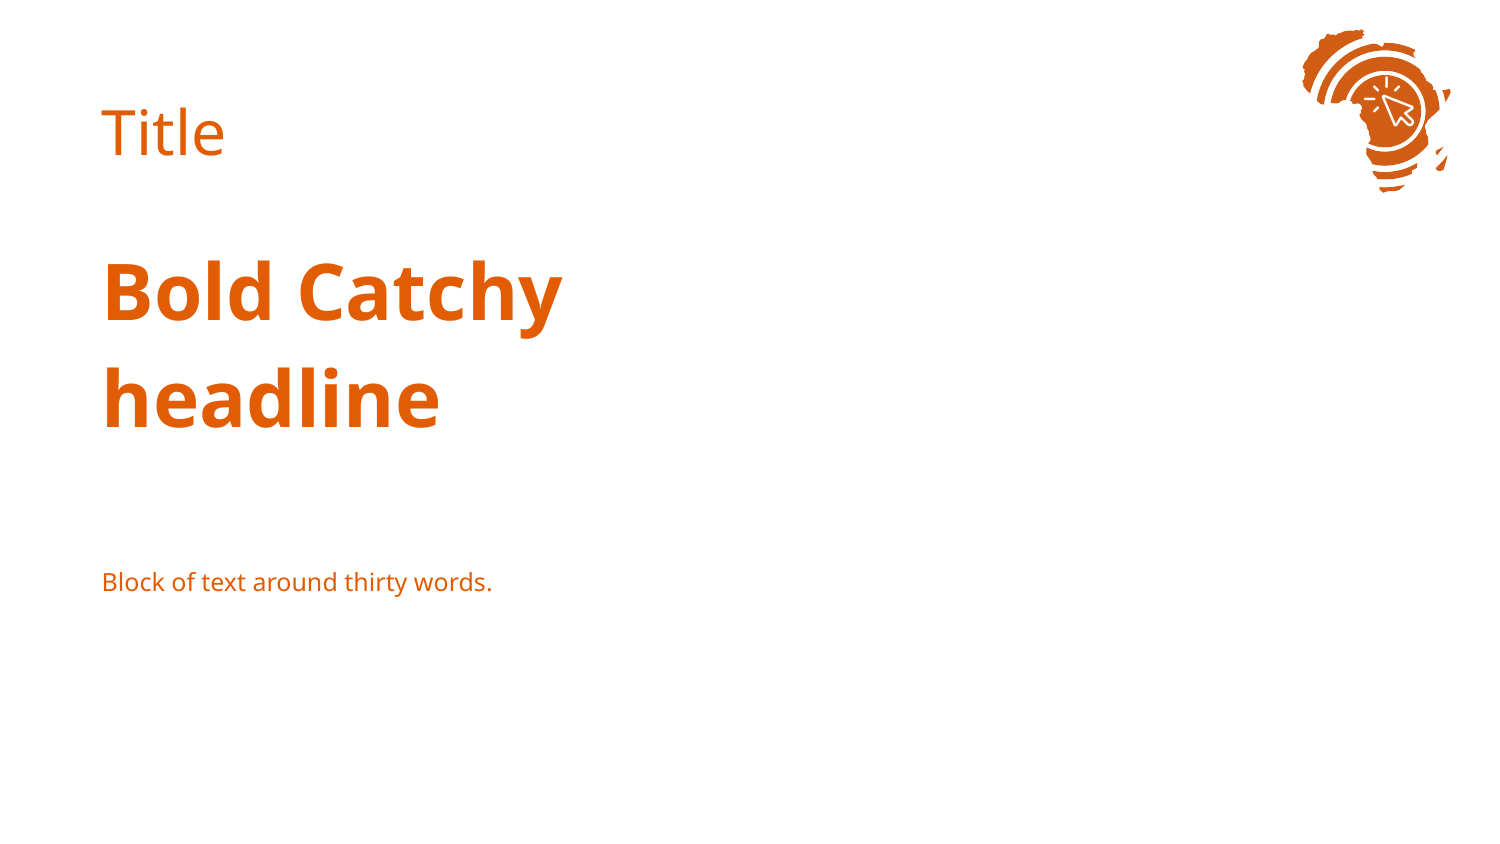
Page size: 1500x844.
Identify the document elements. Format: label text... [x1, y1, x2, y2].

text_box Title [86, 66, 766, 183]
picture [1302, 29, 1451, 193]
text_box Bold Catchy headline Block of text around thirty words. [86, 222, 899, 742]
